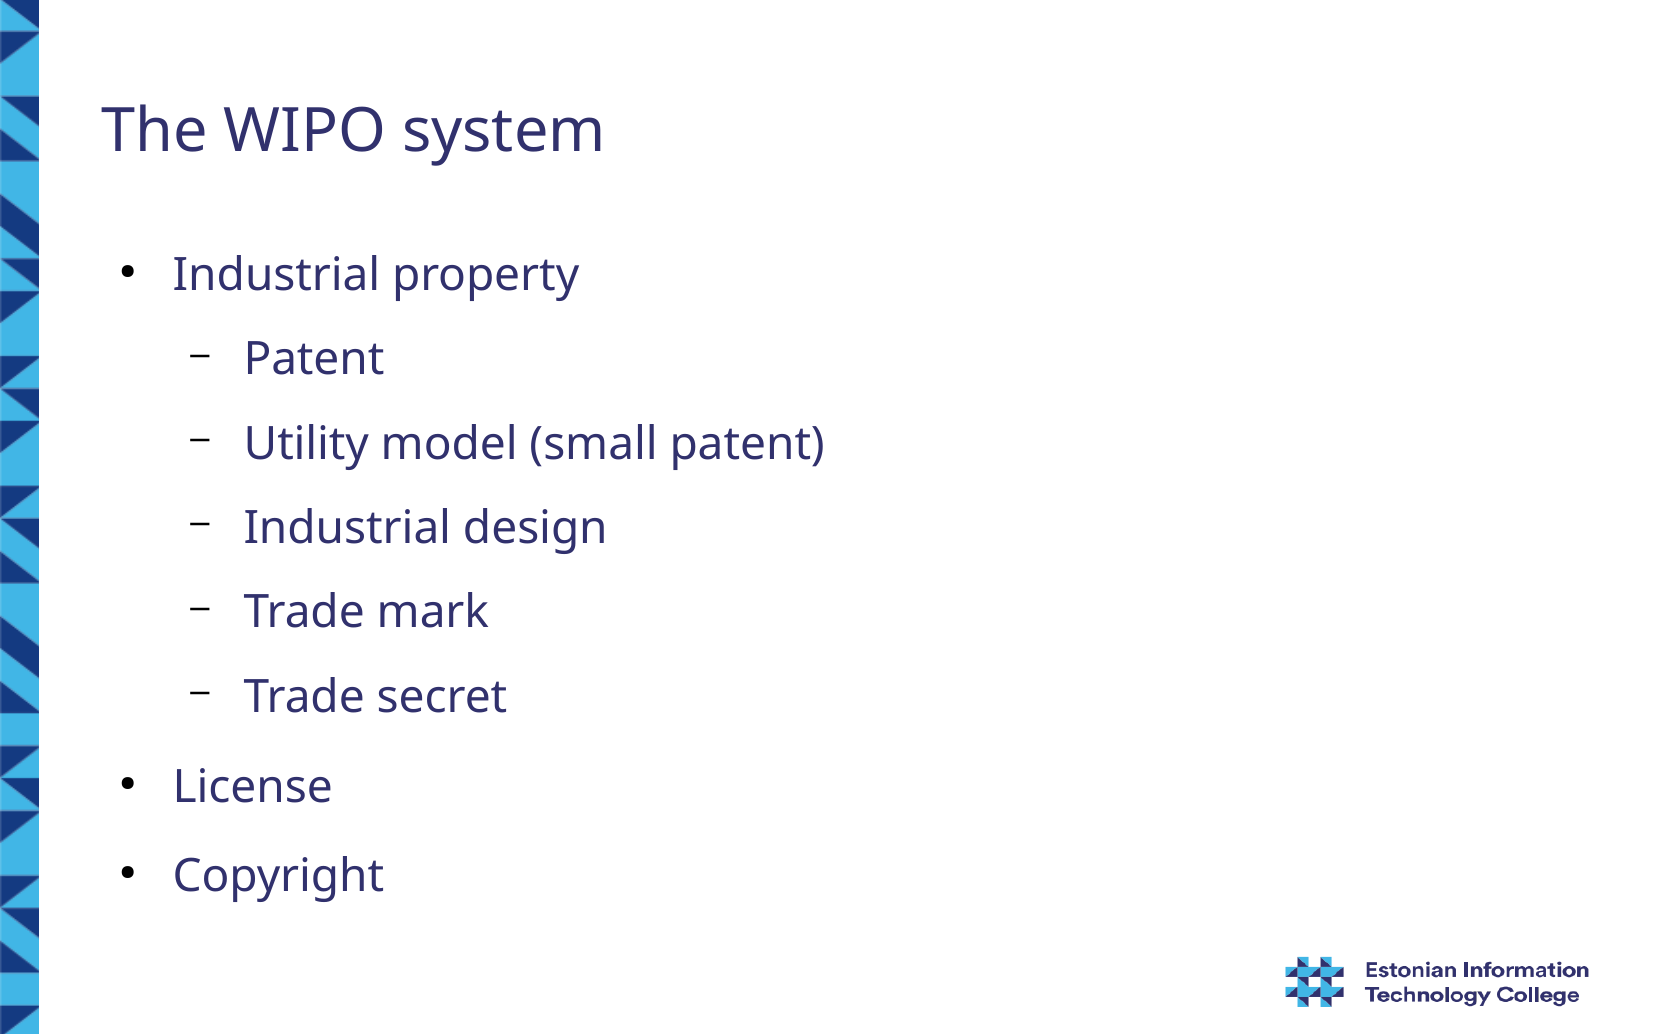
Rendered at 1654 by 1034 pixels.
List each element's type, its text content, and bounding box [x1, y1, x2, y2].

title The WIPO system [101, 41, 1224, 214]
list Industrial property Patent Utility model (small patent) Industrial design Trade mark Trade secret License Copyright [101, 241, 1591, 924]
